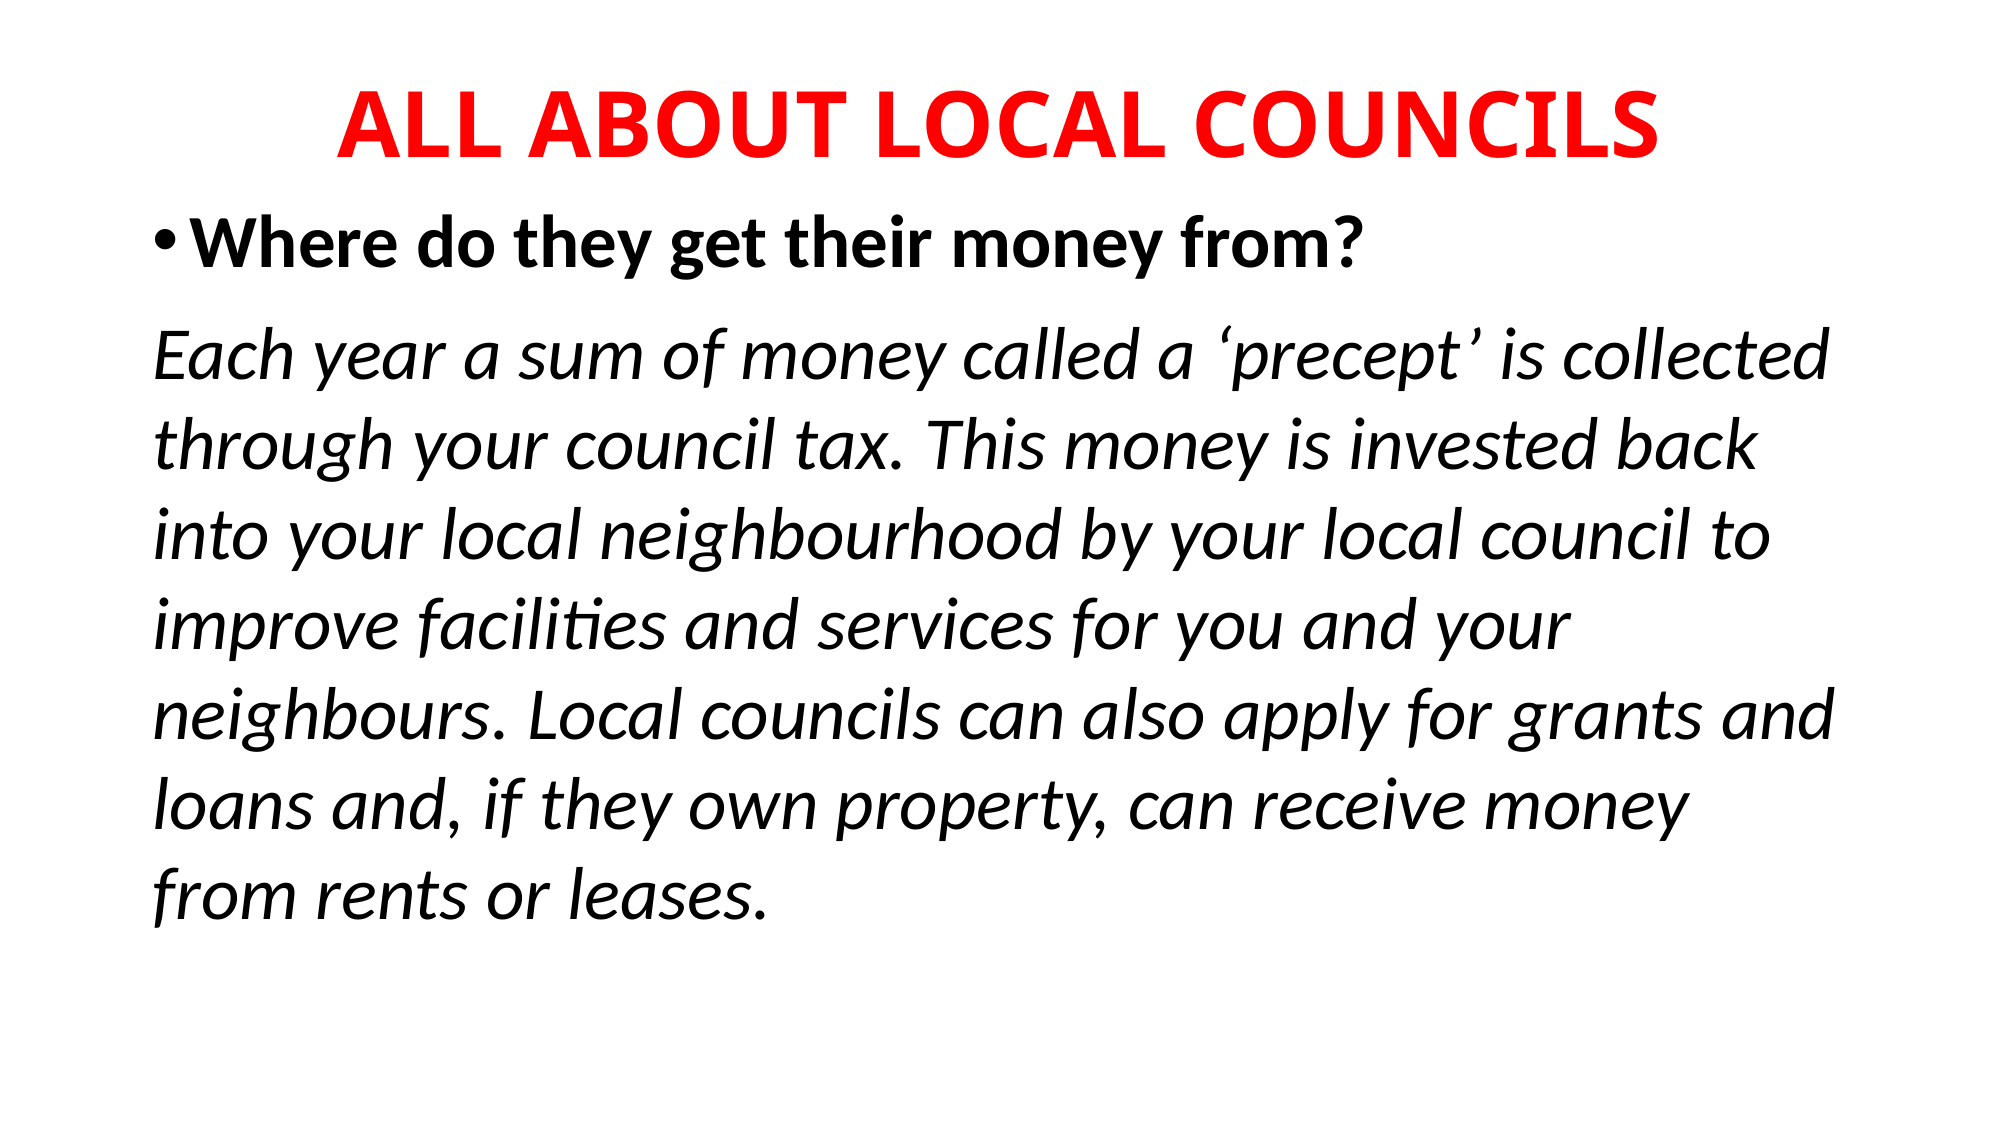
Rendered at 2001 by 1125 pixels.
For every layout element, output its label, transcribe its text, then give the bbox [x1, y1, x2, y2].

title ALL ABOUT LOCAL COUNCILS [137, 59, 1863, 194]
list Where do they get their money from? Each year a sum of money called a ‘precept’ is collected through your council tax. This money is invested back into your local neighbourhood by your local council to improve facilities and services for you and your neighbours. Local councils can also apply for grants and loans and, if they own property, can receive money from rents or leases. [137, 194, 1863, 1014]
